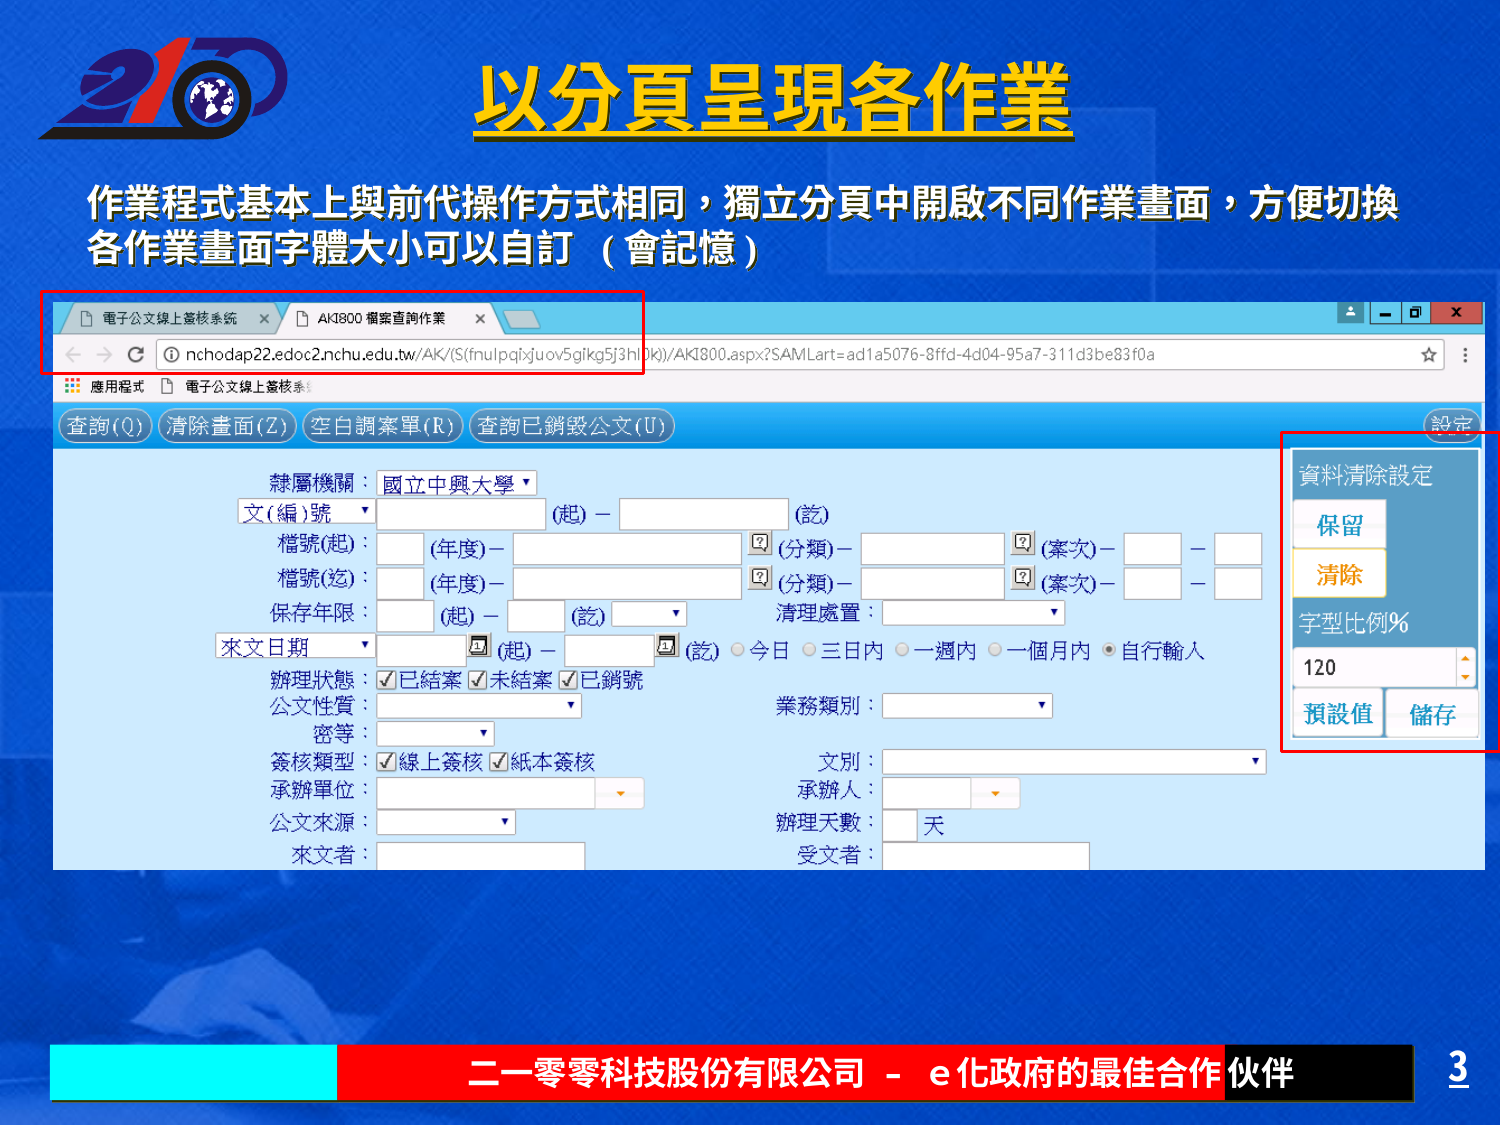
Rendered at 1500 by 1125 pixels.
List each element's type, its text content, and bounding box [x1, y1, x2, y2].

picture [0, 0, 1500, 1125]
text_box 以分頁呈現各作業 [457, 42, 1088, 149]
picture [1283, 434, 1498, 750]
text_box 作業程式基本上與前代操作方式相同，獨立分頁中開啟不同作業畫面，方便切換 各作業畫面字體大小可以自訂 (會記憶) [71, 171, 1414, 277]
